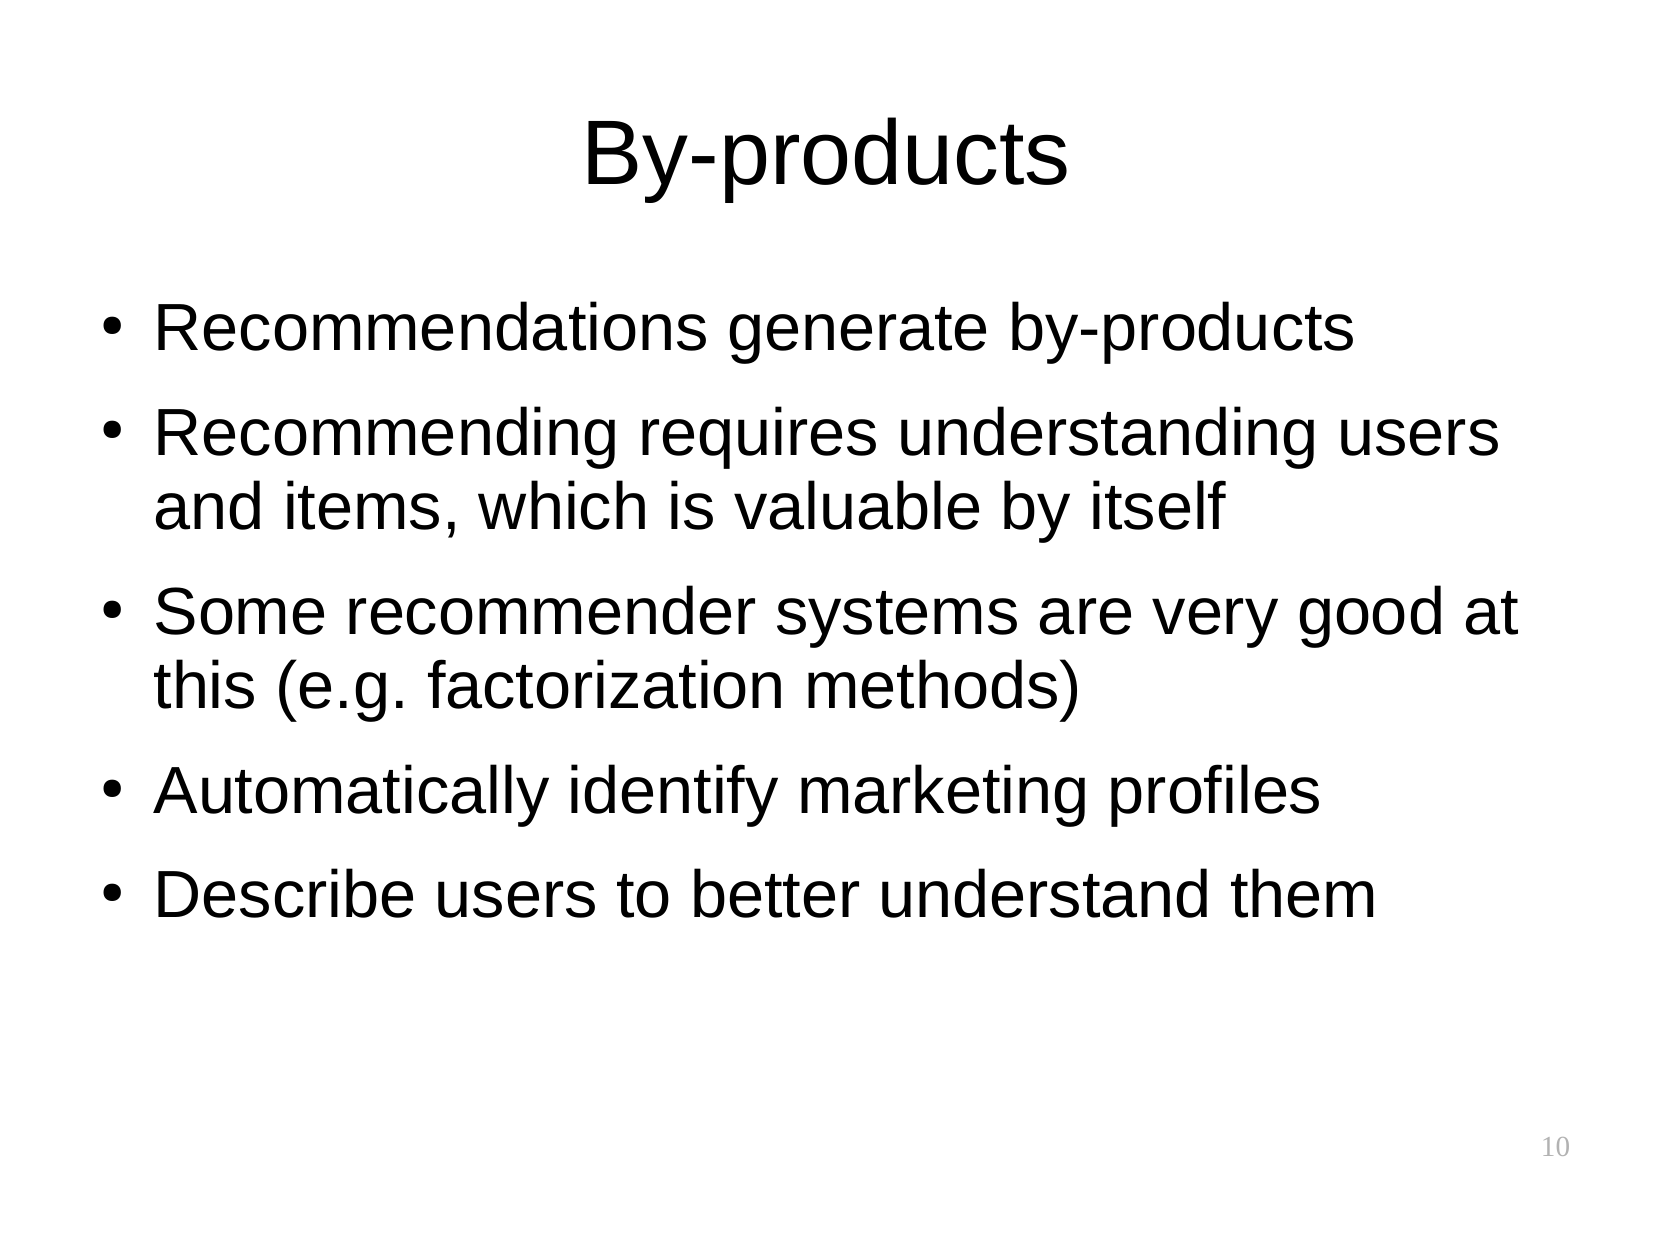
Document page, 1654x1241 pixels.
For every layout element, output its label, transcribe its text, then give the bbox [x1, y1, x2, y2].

list Recommendations generate by-products Recommending requires understanding users and items, which is valuable by itself Some recommender systems are very good at this (e.g. factorization methods) Automatically identify marketing profiles Describe users to better understand them [82, 290, 1571, 1010]
title By-products [82, 49, 1571, 257]
